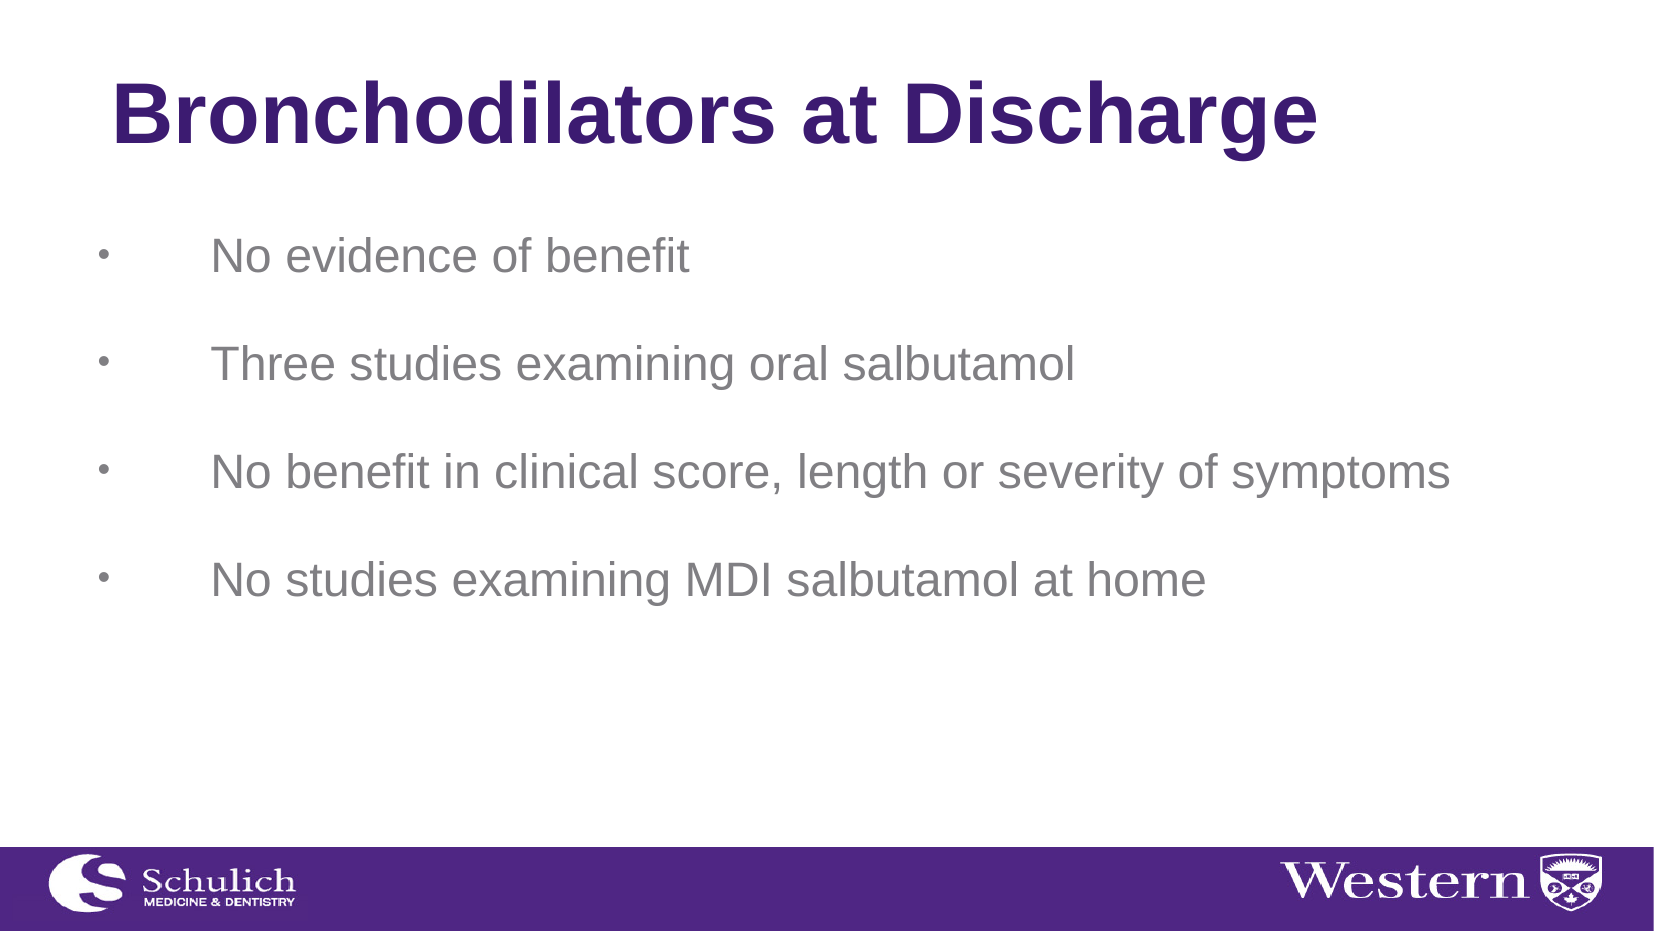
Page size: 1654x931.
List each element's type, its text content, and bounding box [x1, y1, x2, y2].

picture [0, 0, 1654, 931]
title Bronchodilators at Discharge [96, 30, 1558, 187]
list No evidence of benefit Three studies examining oral salbutamol No benefit in clinical score, length or severity of symptoms No studies examining MDI salbutamol at home [82, 217, 1571, 831]
